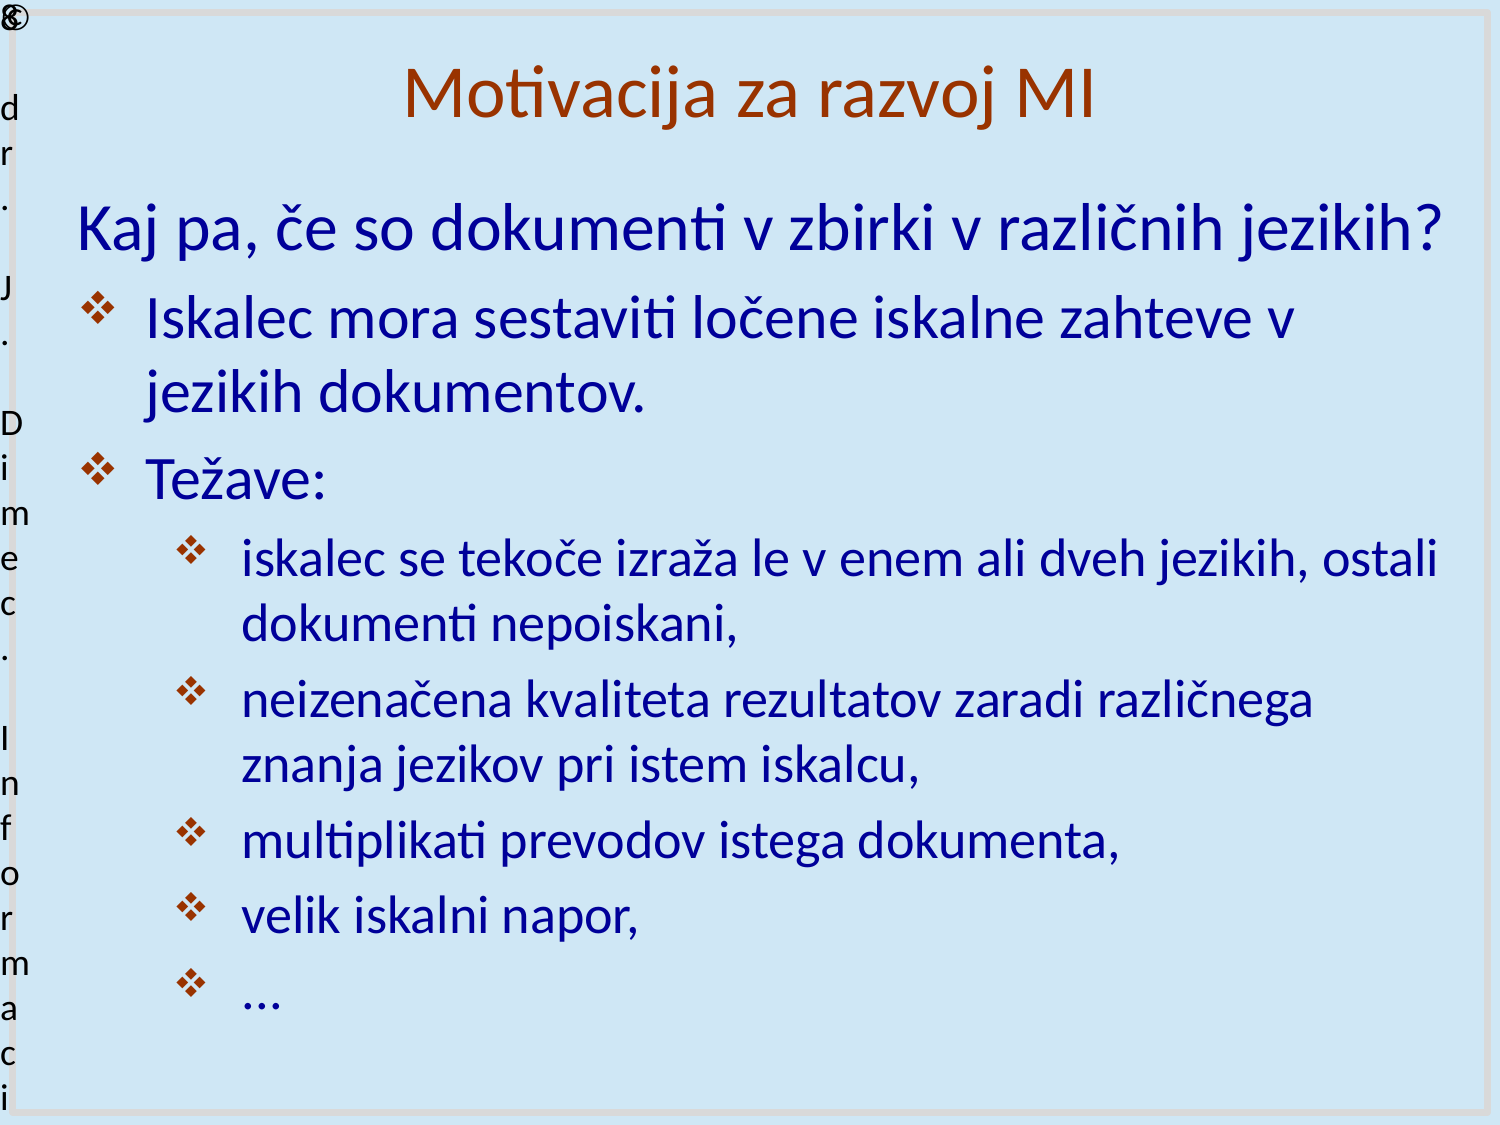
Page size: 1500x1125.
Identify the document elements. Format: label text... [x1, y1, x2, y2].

list Kaj pa, če so dokumenti v zbirki v različnih jezikih? Iskalec mora sestaviti ločene iskalne zahteve v jezikih dokumentov. Težave: iskalec se tekoče izraža le v enem ali dveh jezikih, ostali dokumenti nepoiskani, neizenačena kvaliteta rezultatov zaradi različnega znanja jezikov pri istem iskalcu, multiplikati prevodov istega dokumenta, velik iskalni napor, ... [62, 174, 1463, 1050]
title Motivacija za razvoj MI [37, 24, 1463, 150]
